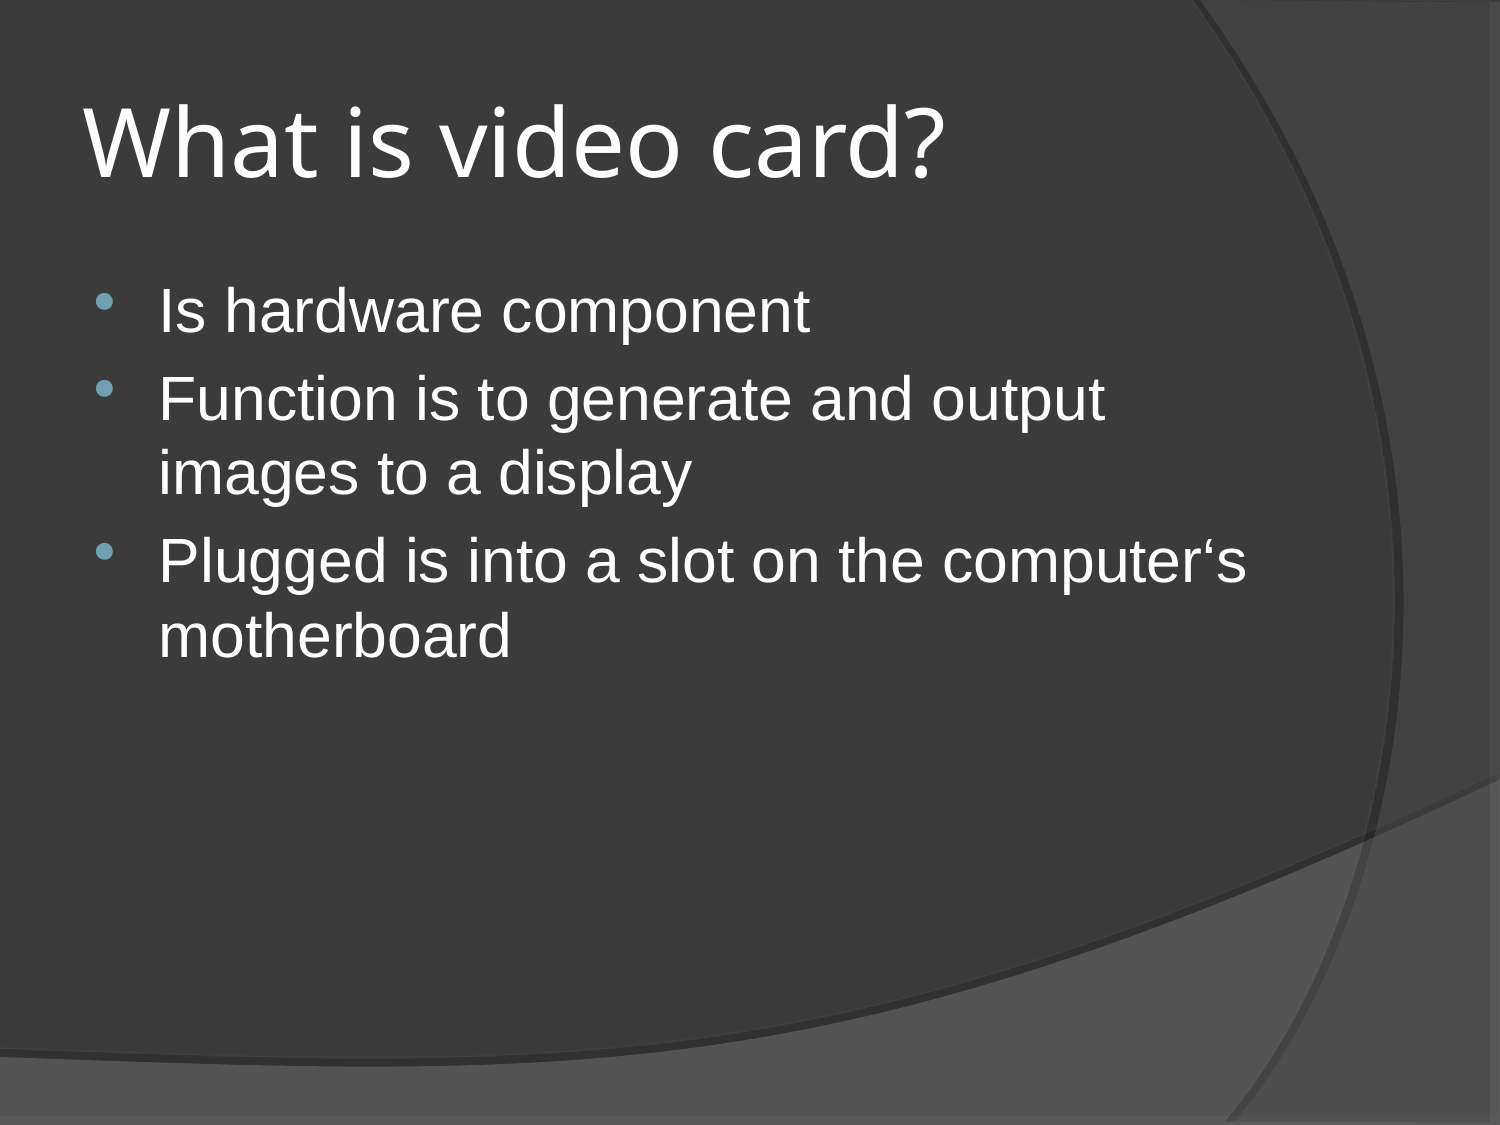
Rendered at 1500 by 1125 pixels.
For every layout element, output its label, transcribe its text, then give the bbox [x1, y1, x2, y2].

title What is video card? [75, 45, 1300, 233]
list Is hardware component Function is to generate and output images to a display Plugged is into a slot on the computer‘s motherboard [75, 262, 1300, 1005]
